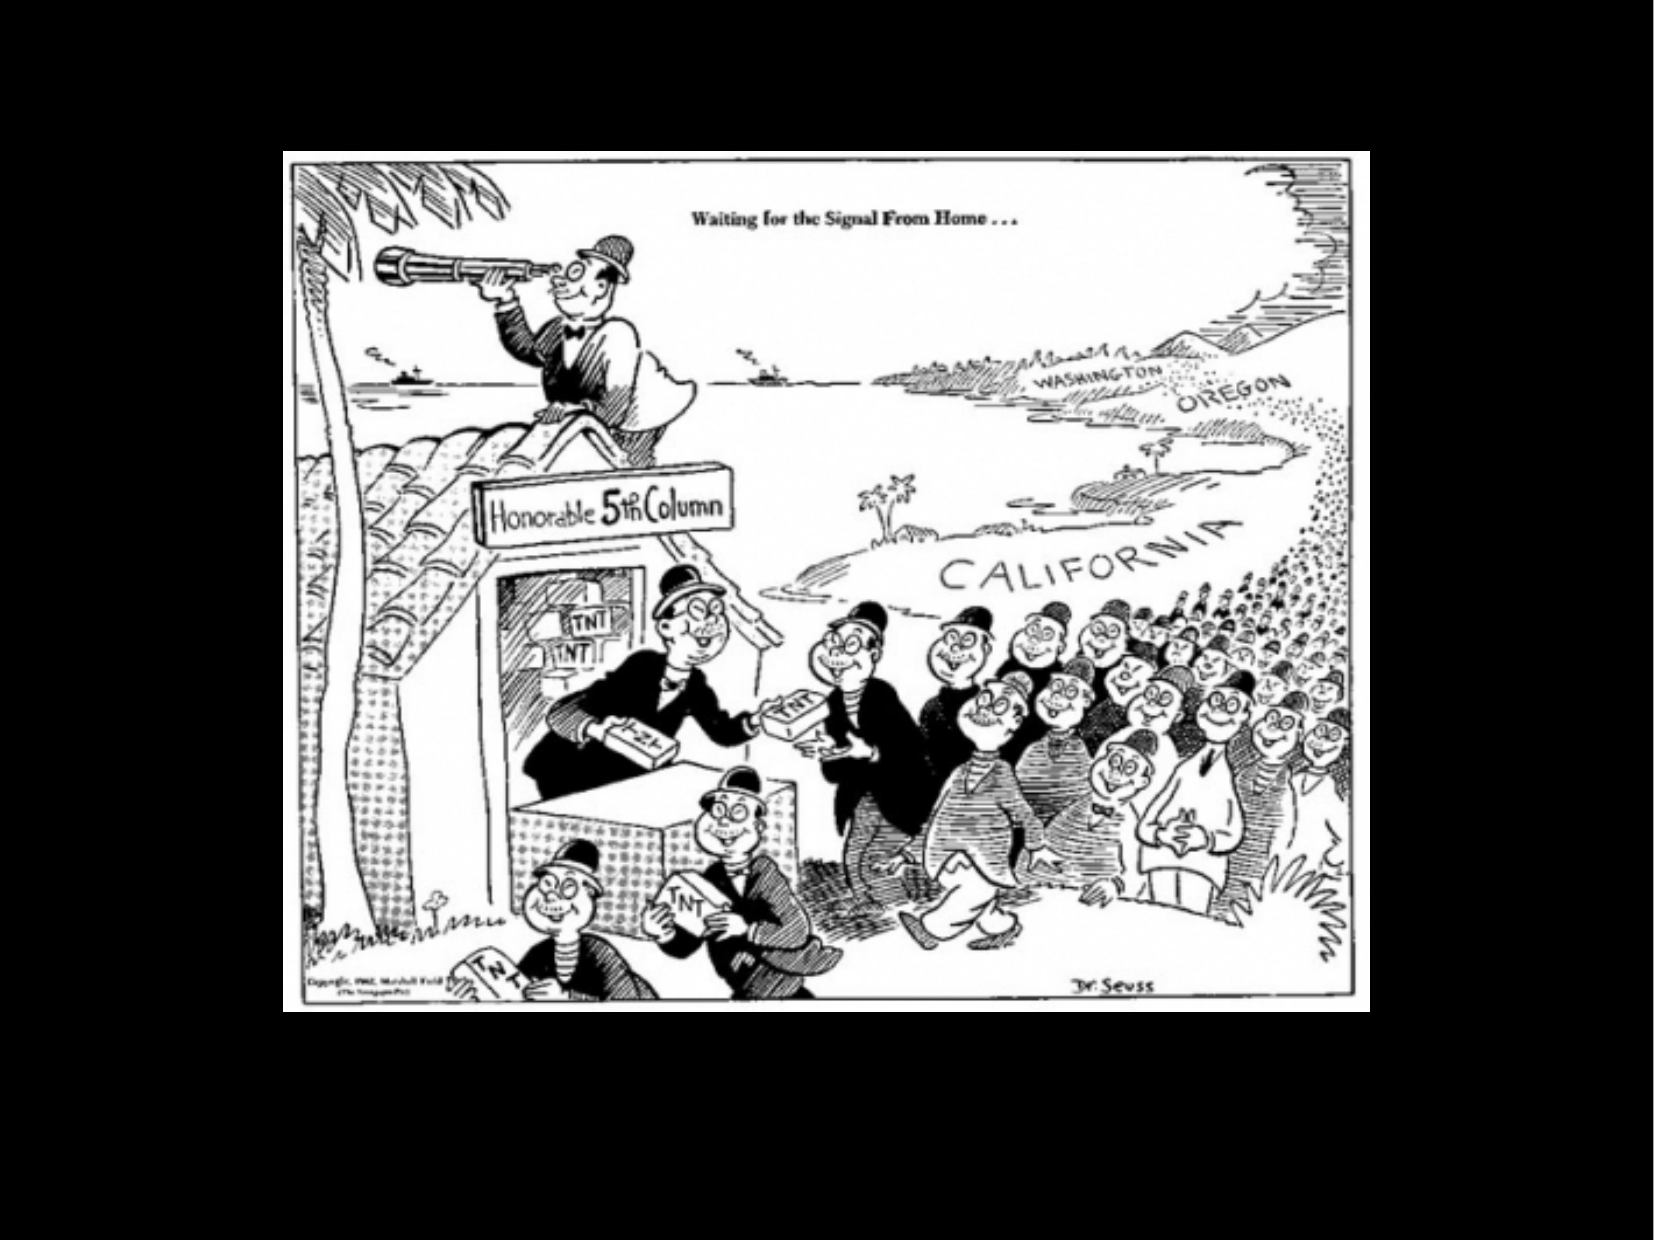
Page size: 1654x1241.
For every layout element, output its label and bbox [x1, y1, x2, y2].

picture [283, 151, 1370, 1012]
